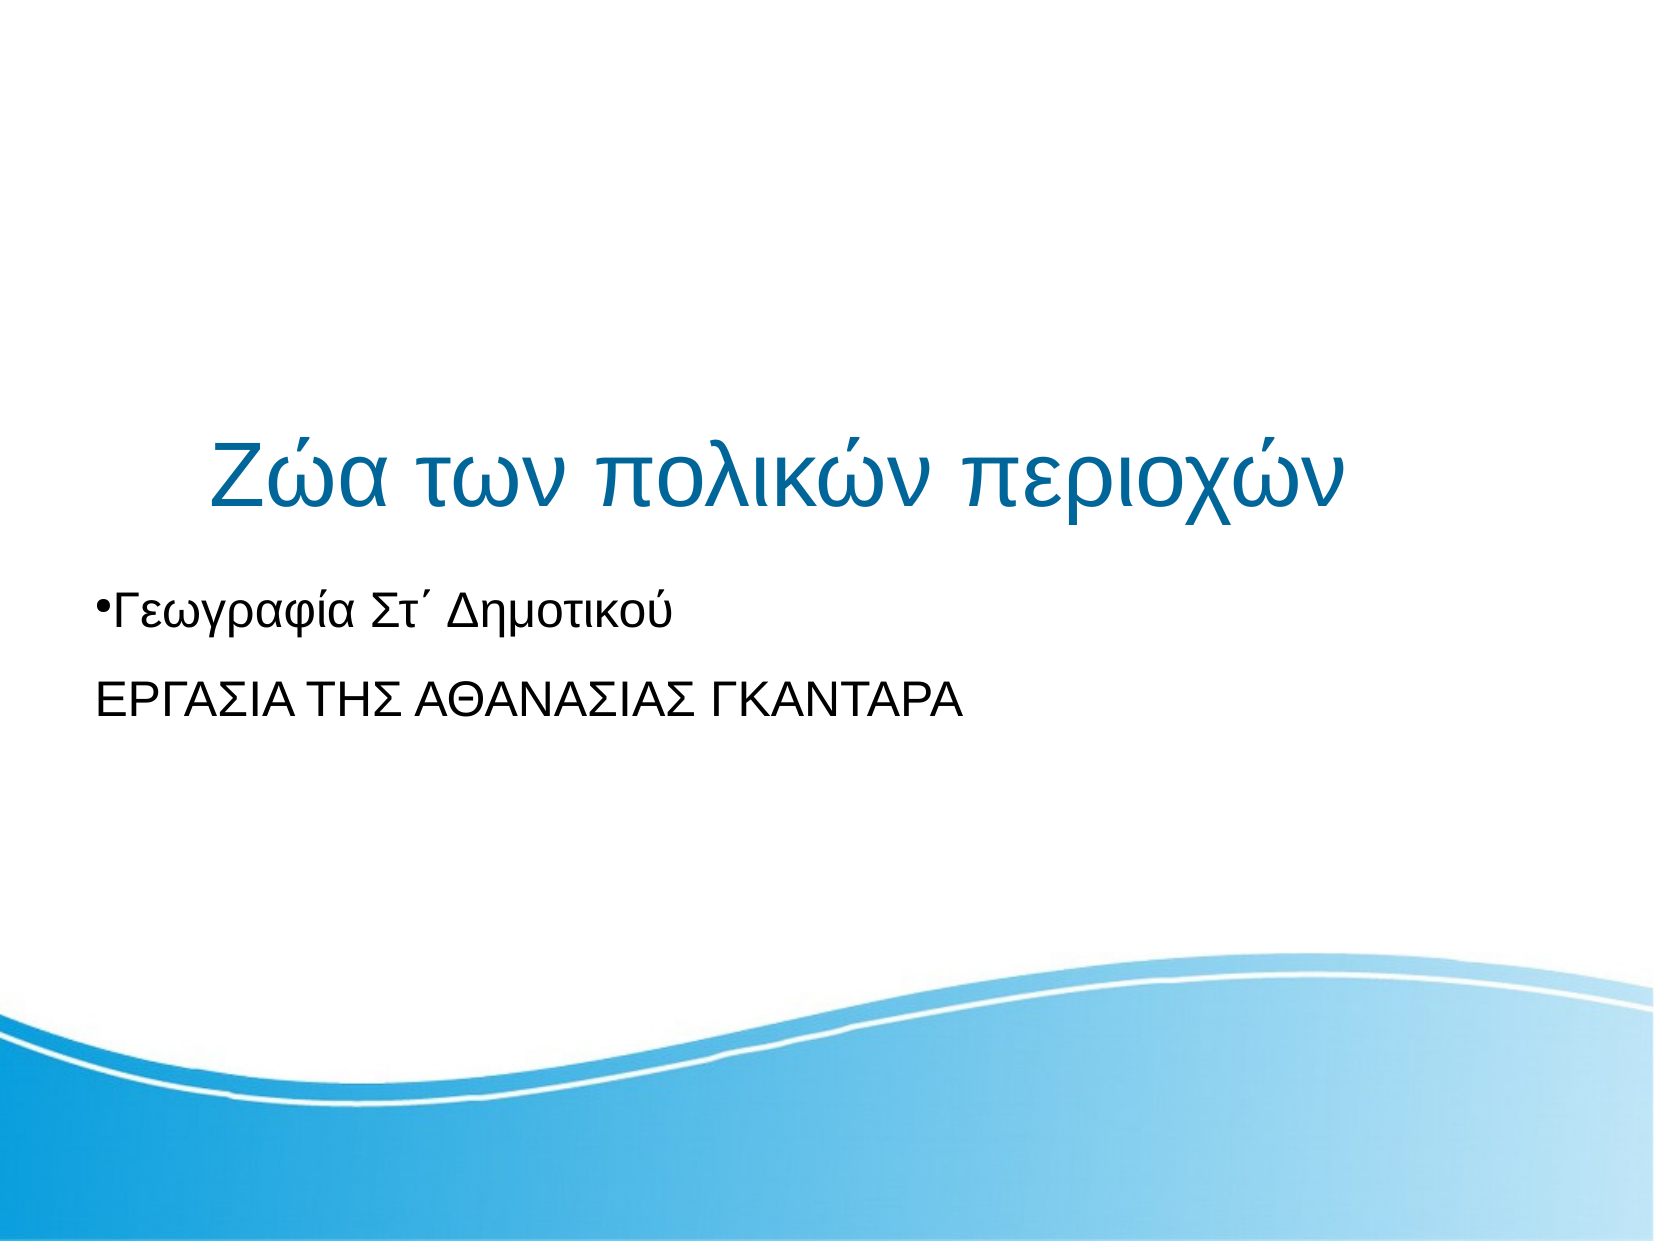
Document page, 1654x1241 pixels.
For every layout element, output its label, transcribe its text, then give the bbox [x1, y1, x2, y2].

list Γεωγραφία Στ΄ Δημοτικού ΕΡΓΑΣΙΑ ΤΗΣ ΑΘΑΝΑΣΙΑΣ ΓΚΑΝΤΑΡΑ [94, 577, 1583, 922]
title Ζώα των πολικών περιοχών [35, 366, 1524, 574]
